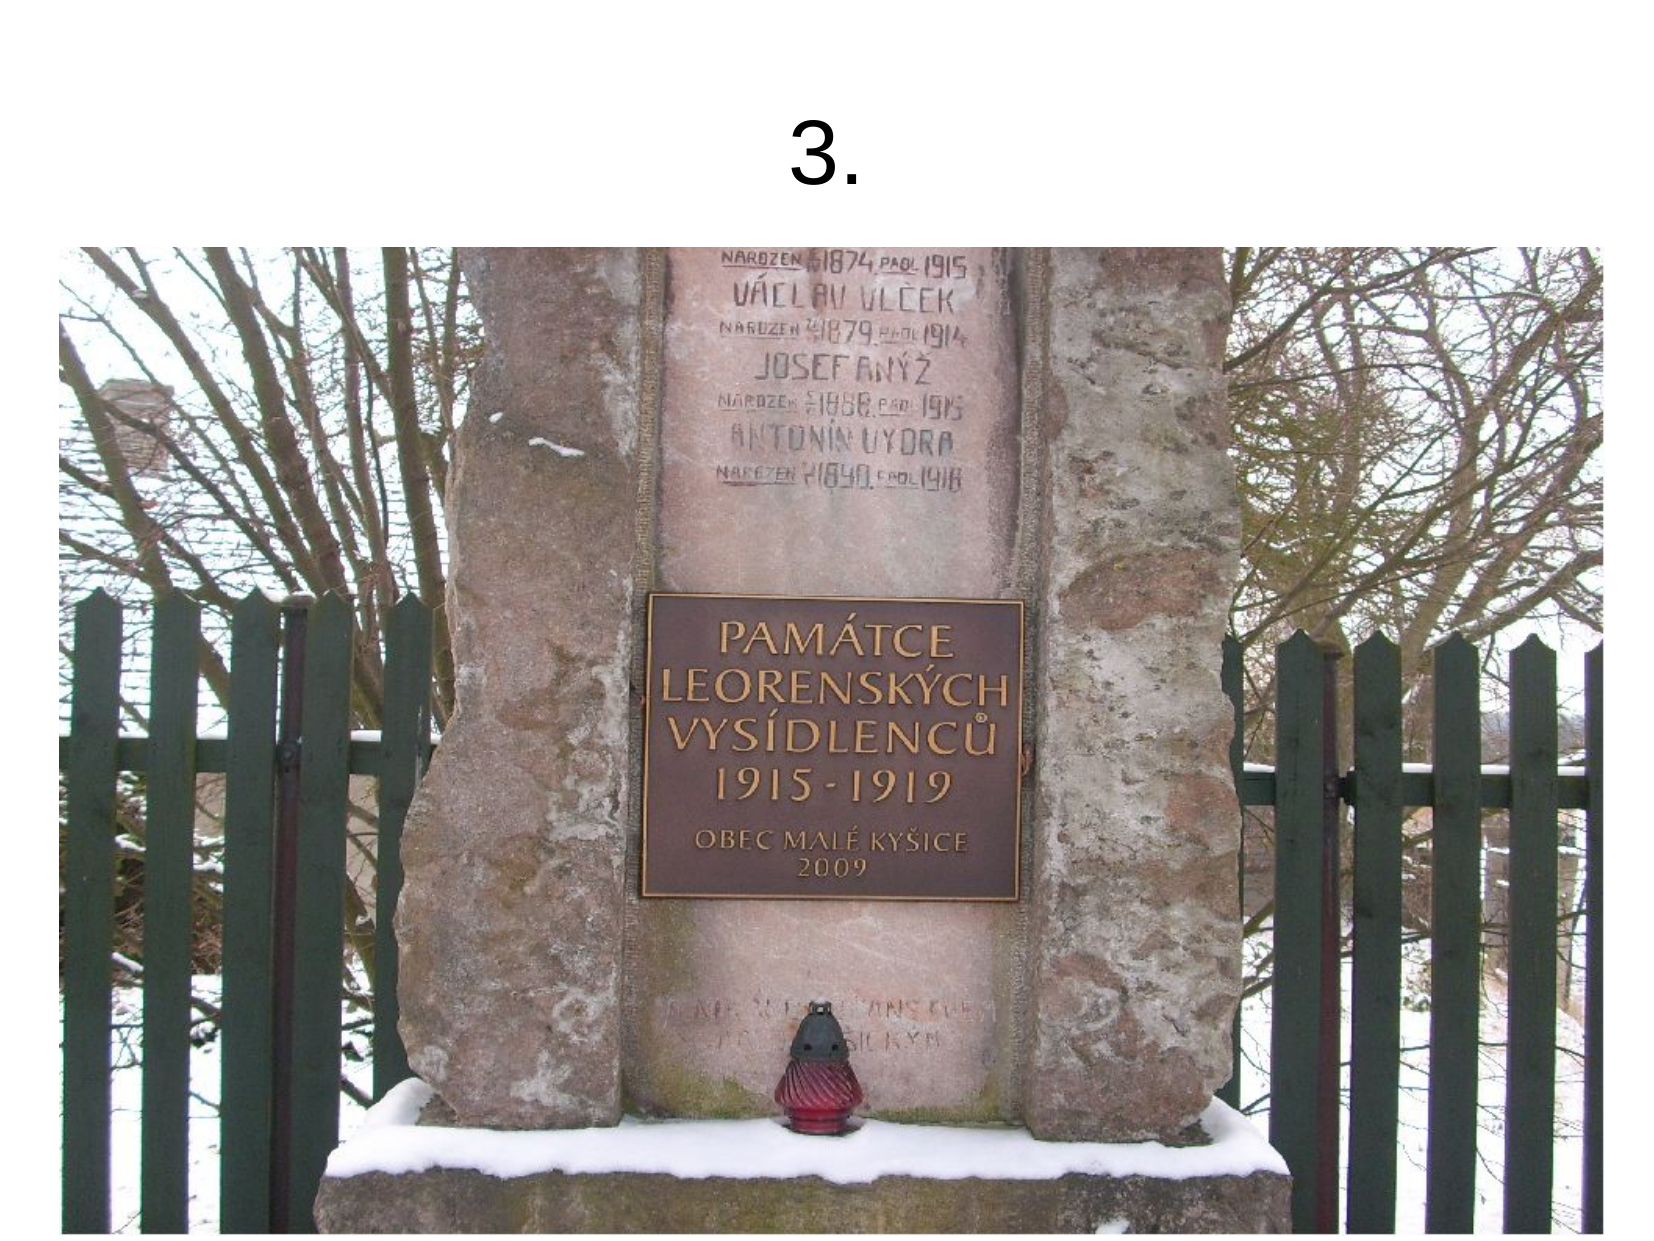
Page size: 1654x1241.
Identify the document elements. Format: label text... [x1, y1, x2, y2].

title 3. [82, 49, 1571, 247]
picture [59, 247, 1605, 1236]
